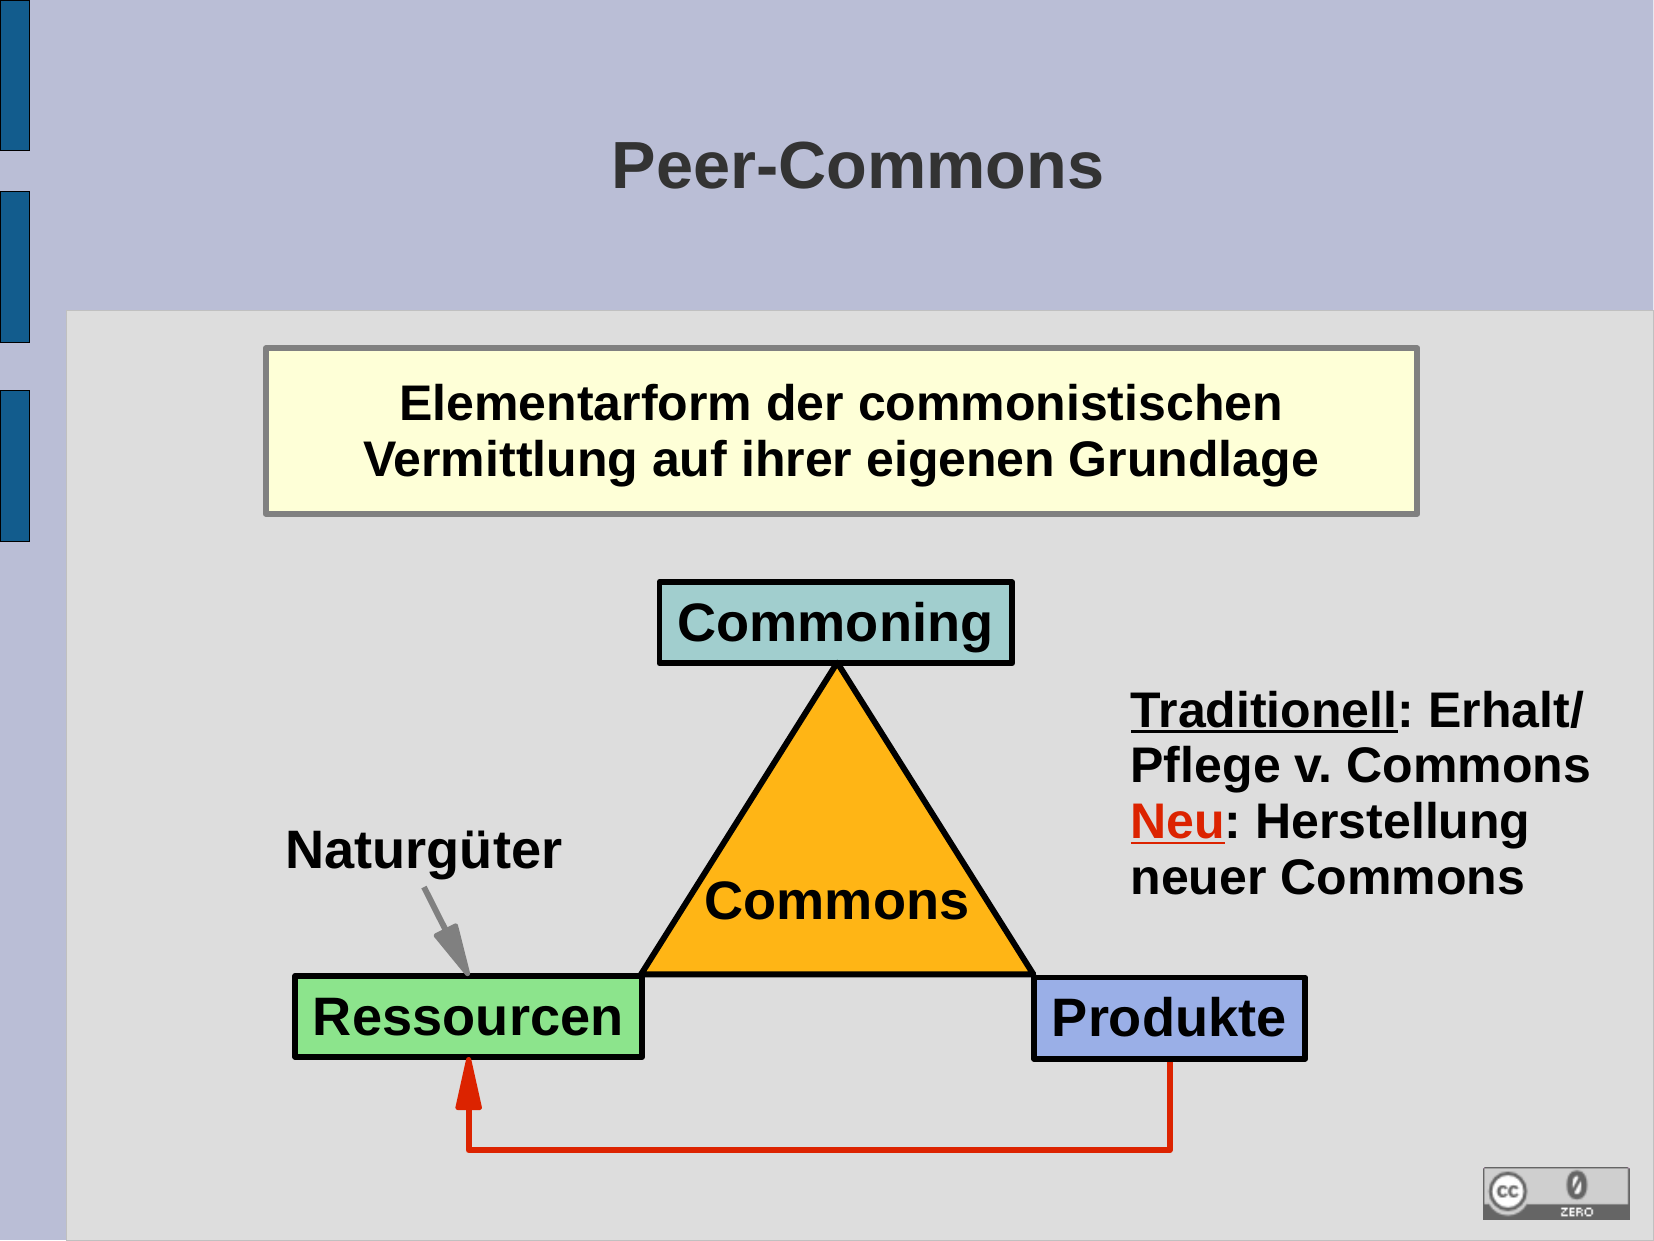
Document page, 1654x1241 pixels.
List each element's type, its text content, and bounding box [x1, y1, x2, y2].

title Peer-Commons [121, 61, 1595, 269]
text_box Naturgüter [270, 811, 578, 888]
text_box Ressourcen [295, 975, 643, 1058]
text_box Commoning [659, 582, 1013, 664]
text_box Traditionell: Erhalt/ Pflege v. Commons Neu: Herstellung neuer Commons [1116, 674, 1607, 913]
text_box Produkte [1034, 977, 1306, 1059]
text_box Commons [640, 666, 1034, 975]
picture [1483, 1167, 1630, 1220]
text_box Elementarform der commonistischen Vermittlung auf ihrer eigenen Grundlage [265, 348, 1418, 514]
